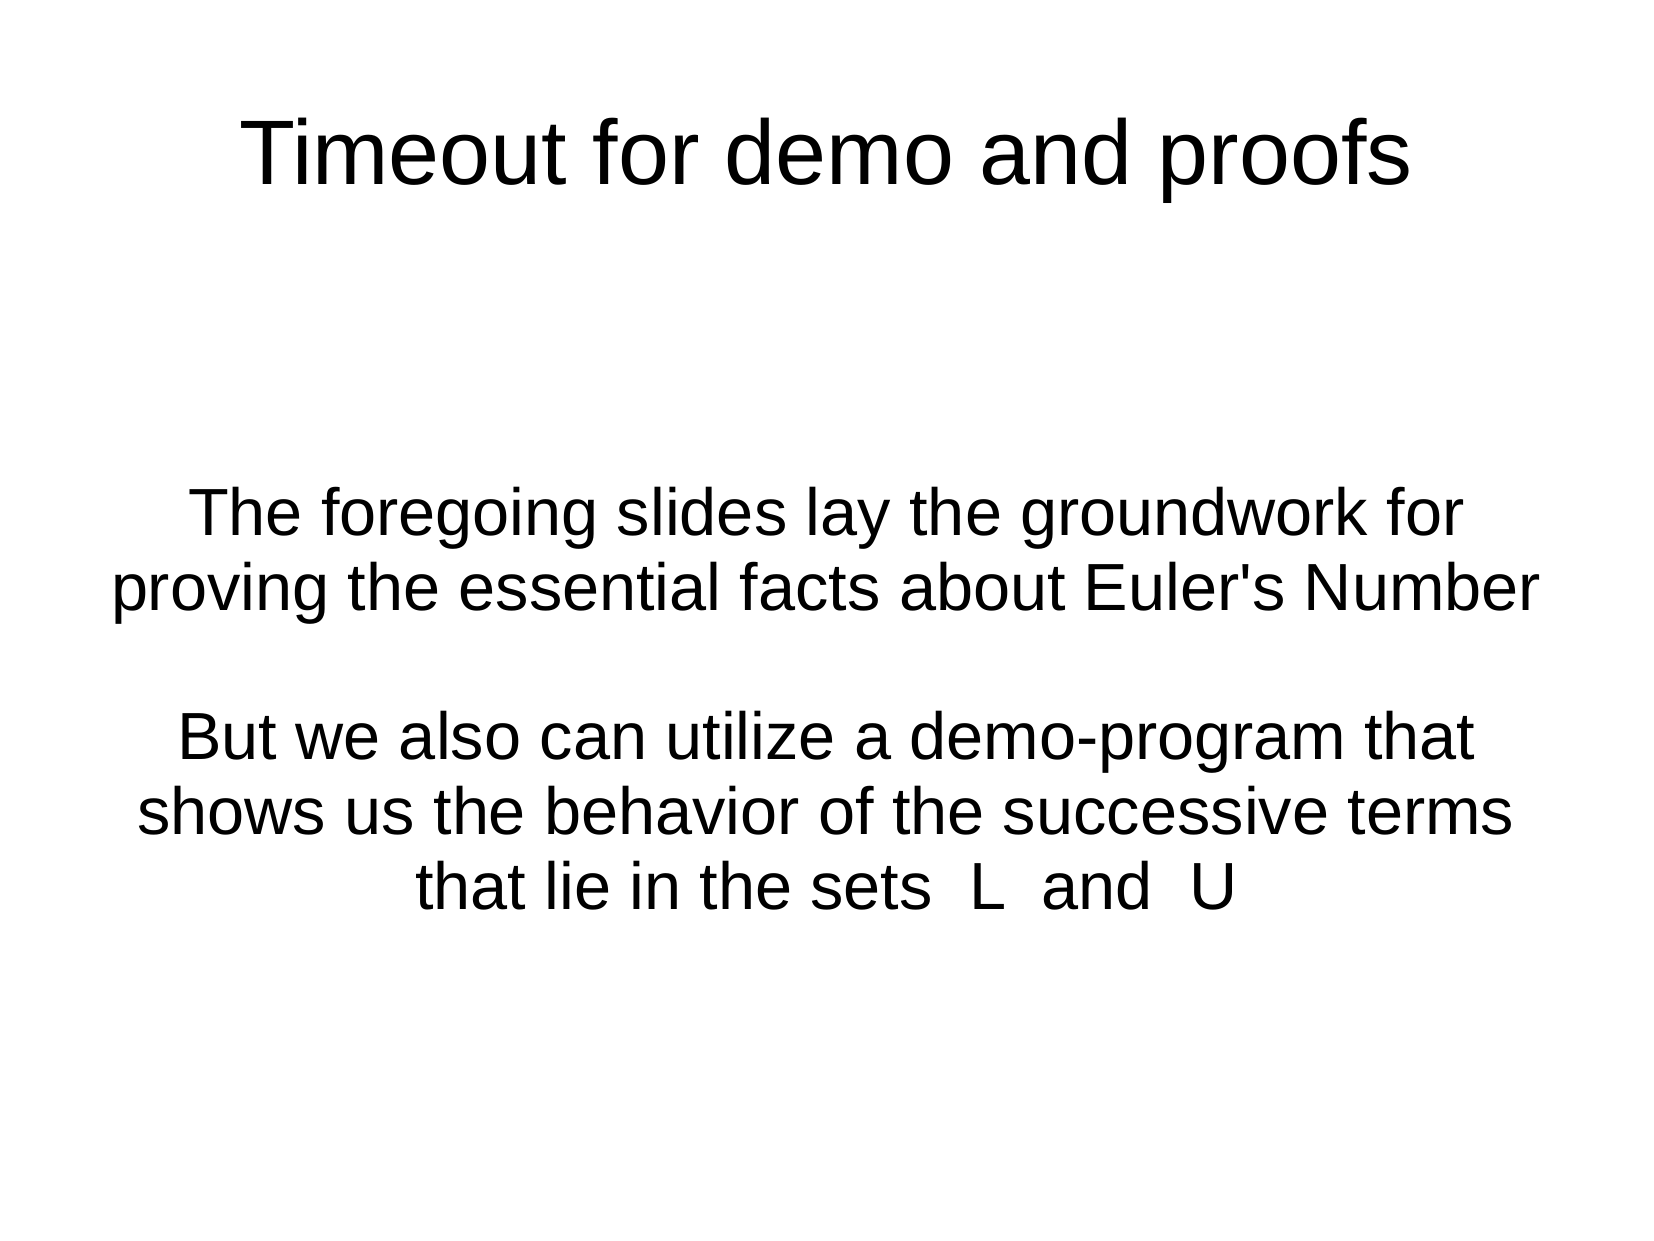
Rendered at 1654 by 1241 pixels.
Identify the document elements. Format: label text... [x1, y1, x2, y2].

title Timeout for demo and proofs [82, 56, 1571, 250]
subtitle The foregoing slides lay the groundwork for proving the essential facts about Euler's Number But we also can utilize a demo-program that shows us the behavior of the successive terms that lie in the sets L and U [82, 297, 1571, 1102]
